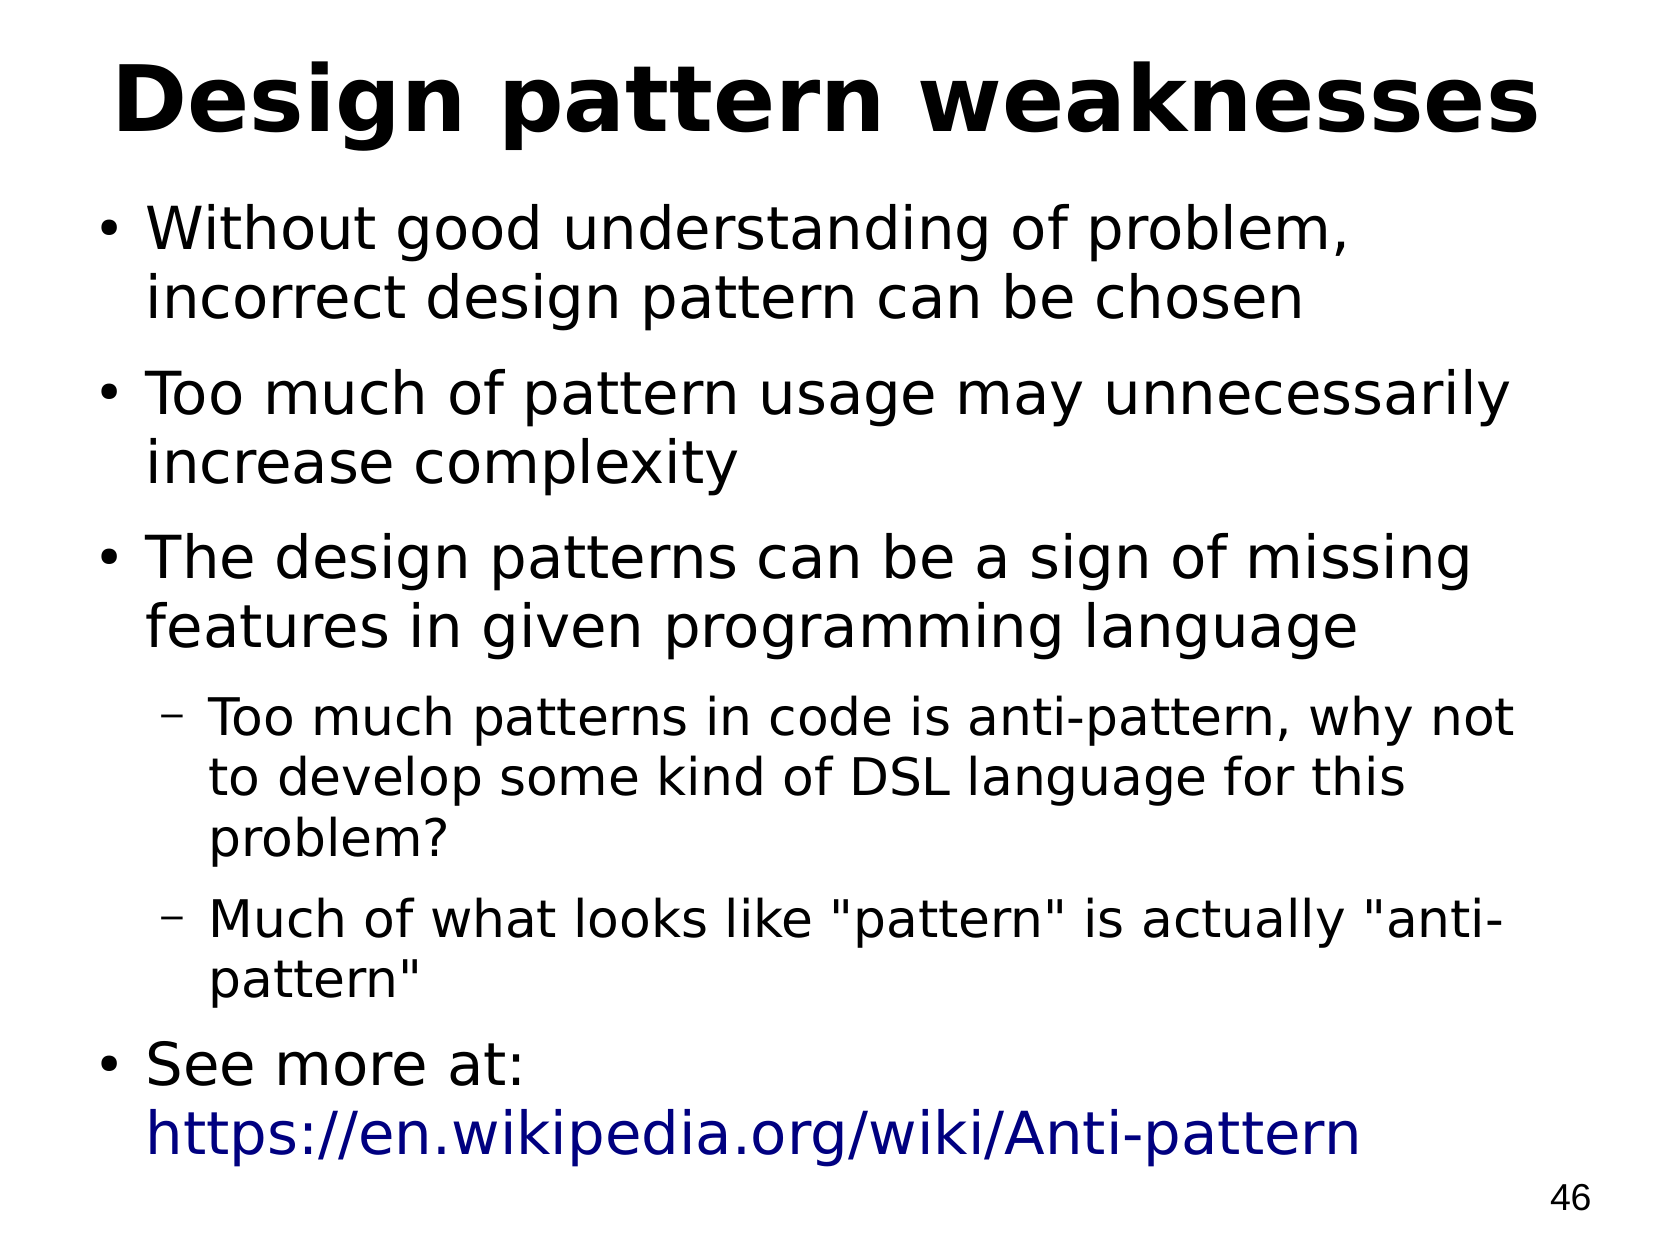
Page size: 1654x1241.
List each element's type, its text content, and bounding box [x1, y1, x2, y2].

title Design pattern weaknesses [82, 0, 1571, 214]
list Without good understanding of problem, incorrect design pattern can be chosen Too much of pattern usage may unnecessarily increase complexity The design patterns can be a sign of missing features in given programming language Too much patterns in code is anti-pattern, why not to develop some kind of DSL language for this problem? Much of what looks like "pattern" is actually "anti-pattern" See more at: https://en.wikipedia.org/wiki/Anti-pattern [82, 195, 1546, 1171]
